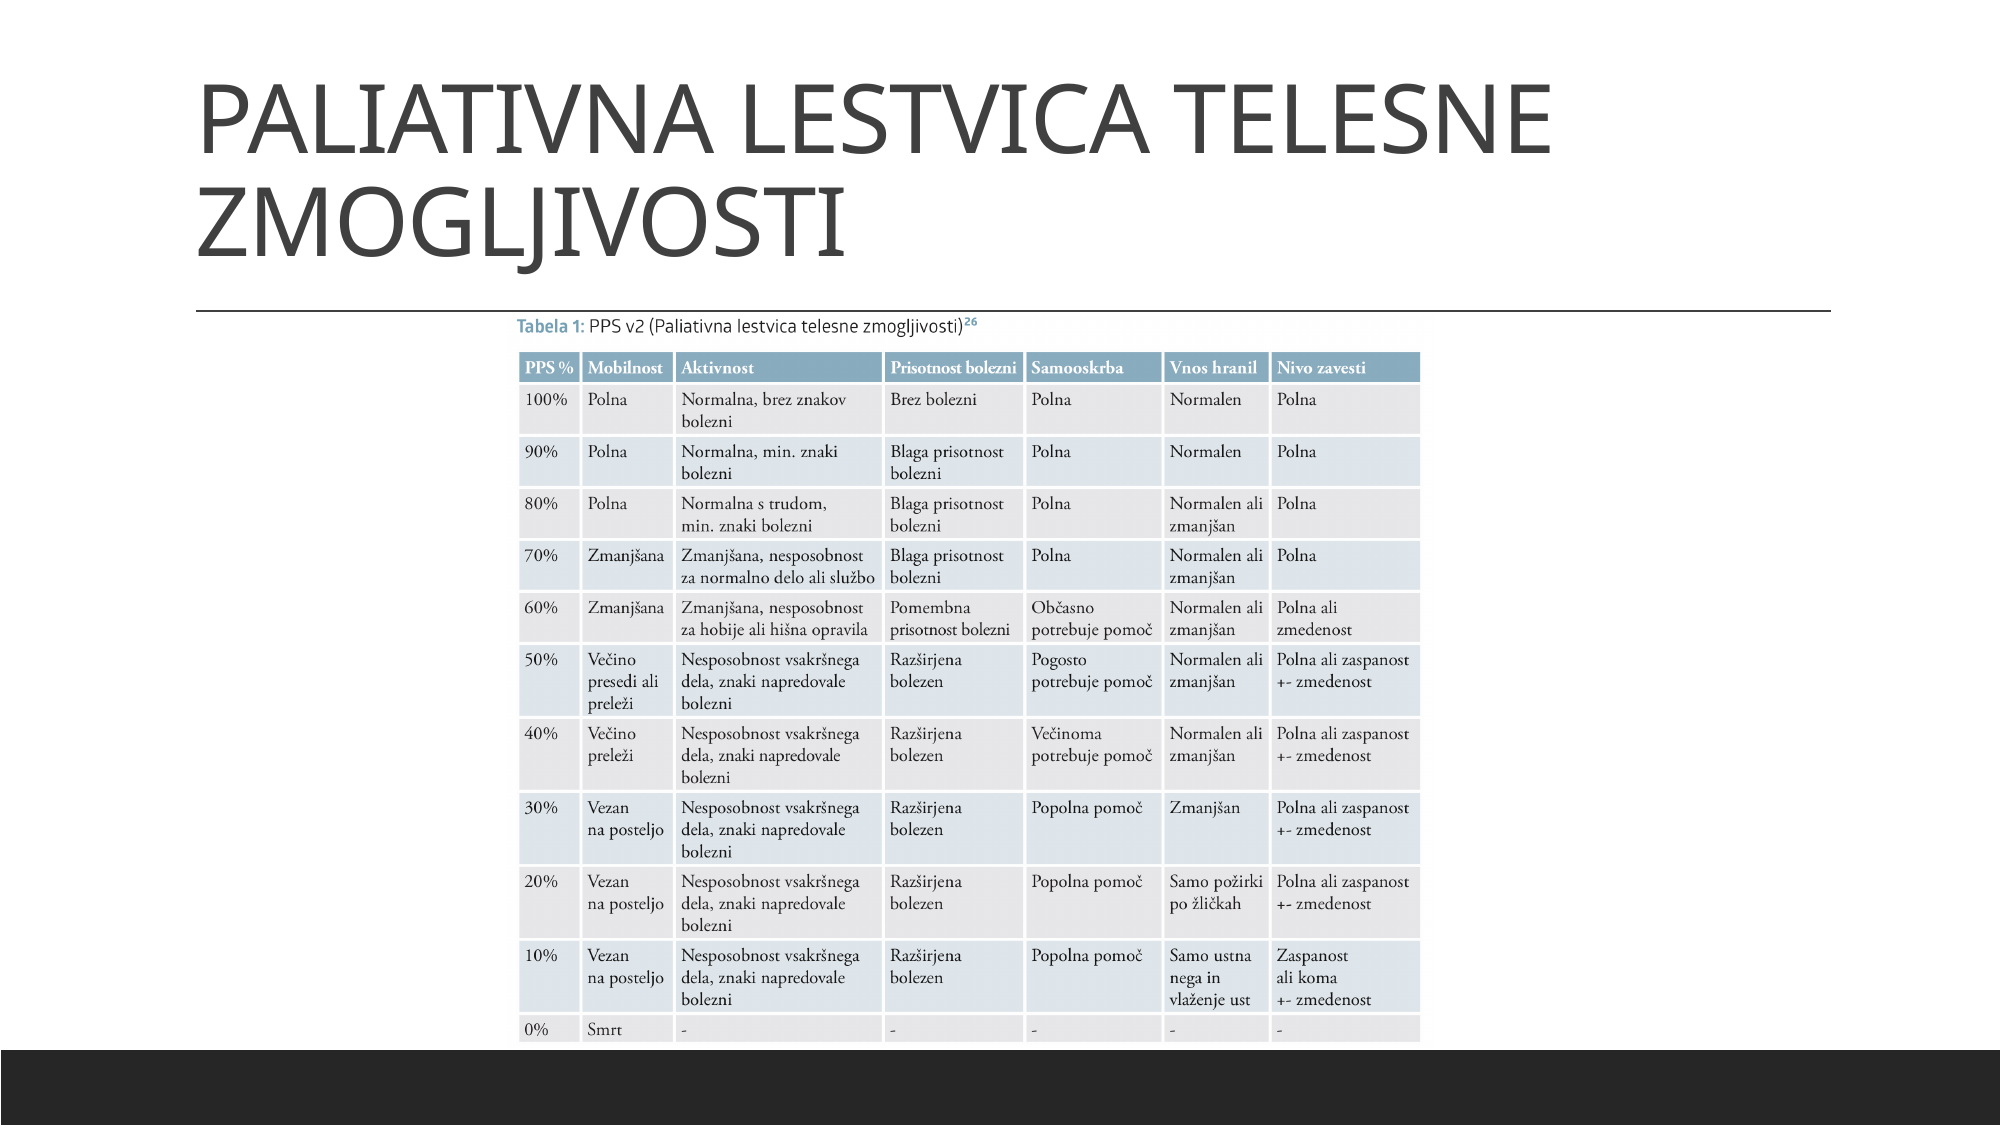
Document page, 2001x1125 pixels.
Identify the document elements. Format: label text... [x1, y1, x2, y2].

title PALIATIVNA LESTVICA TELESNE ZMOGLJIVOSTI [180, 47, 1831, 286]
picture [506, 315, 1435, 1048]
